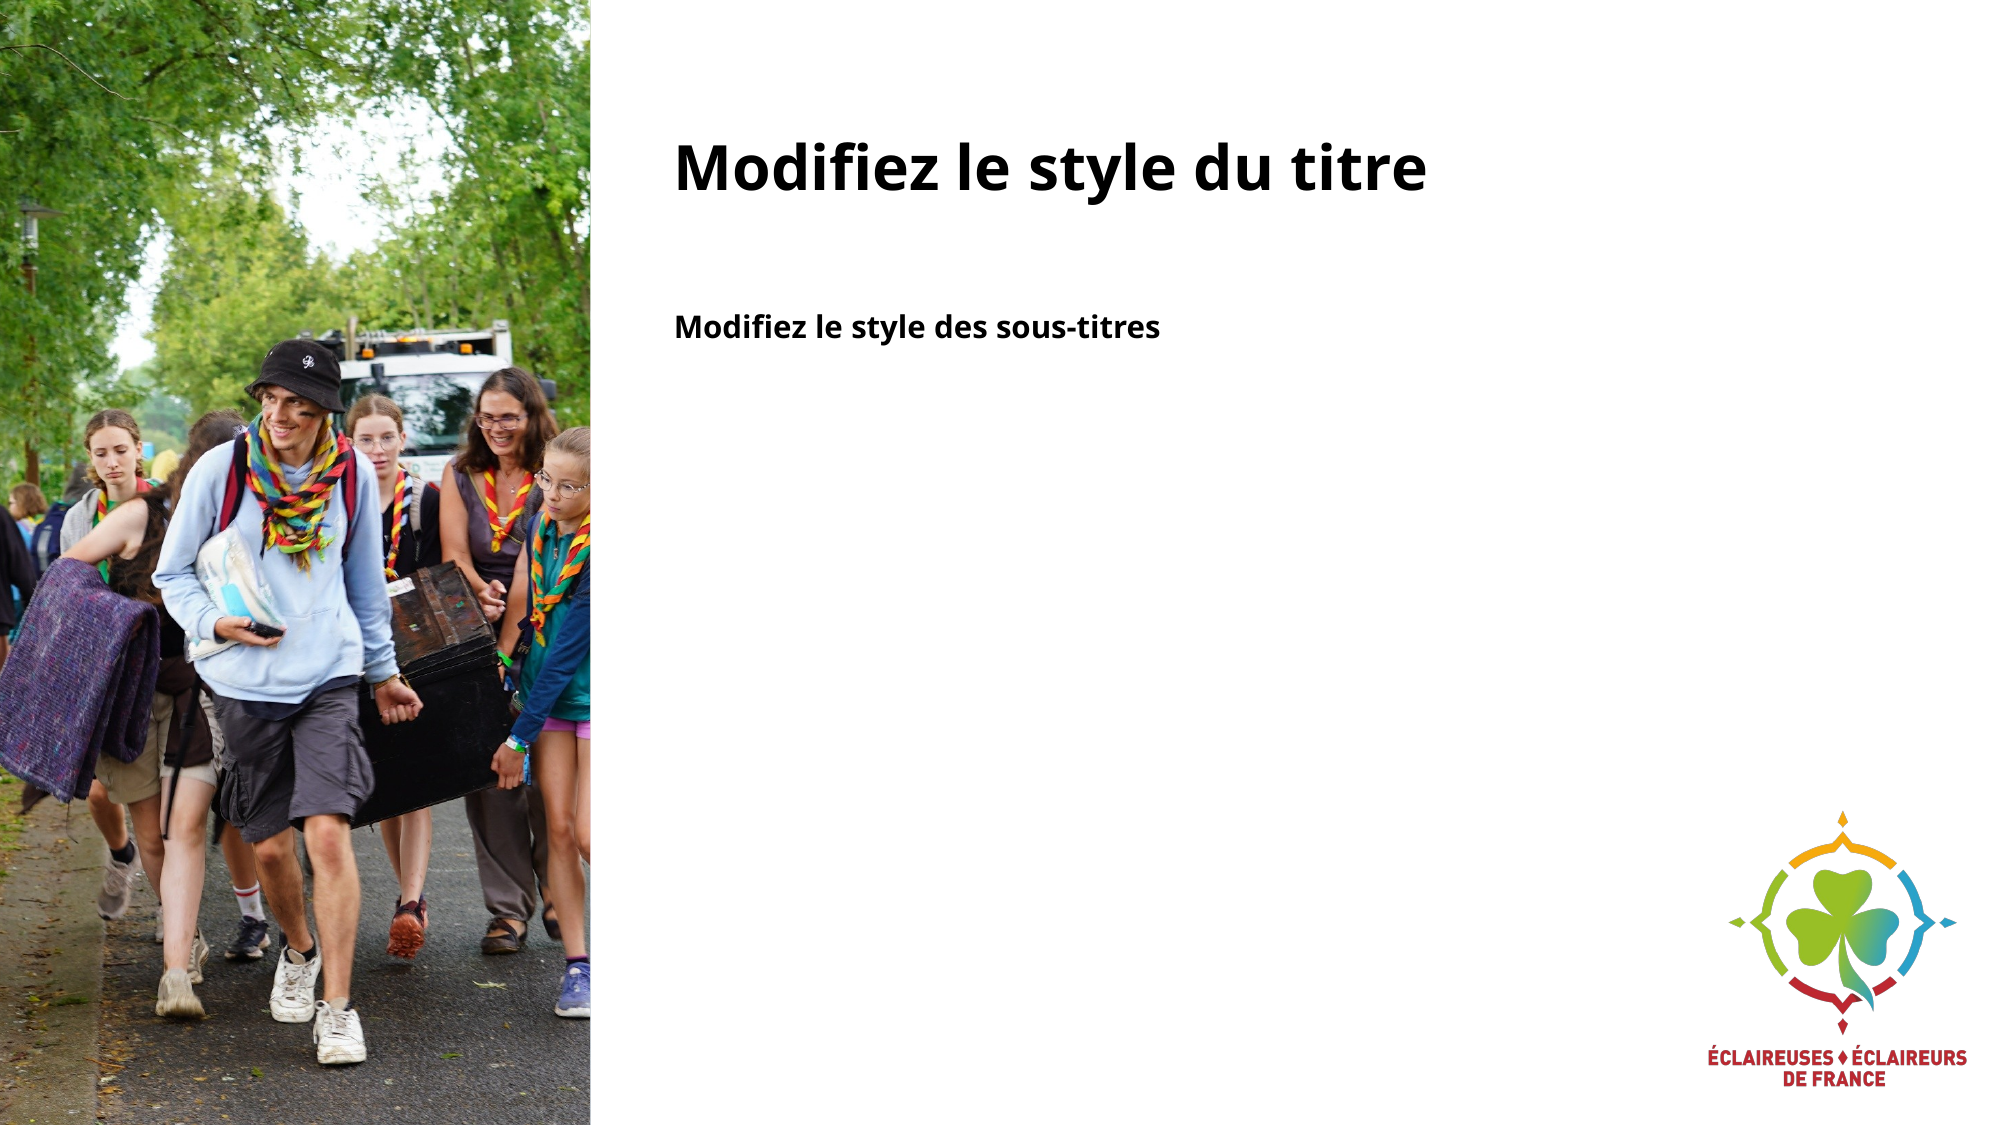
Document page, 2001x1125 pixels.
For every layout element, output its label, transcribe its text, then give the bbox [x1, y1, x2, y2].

picture [1707, 808, 1968, 1092]
picture [0, 0, 591, 1125]
title Modifiez le style du titre [658, 59, 1863, 281]
list Modifiez le style des sous-titres [658, 299, 1863, 1014]
